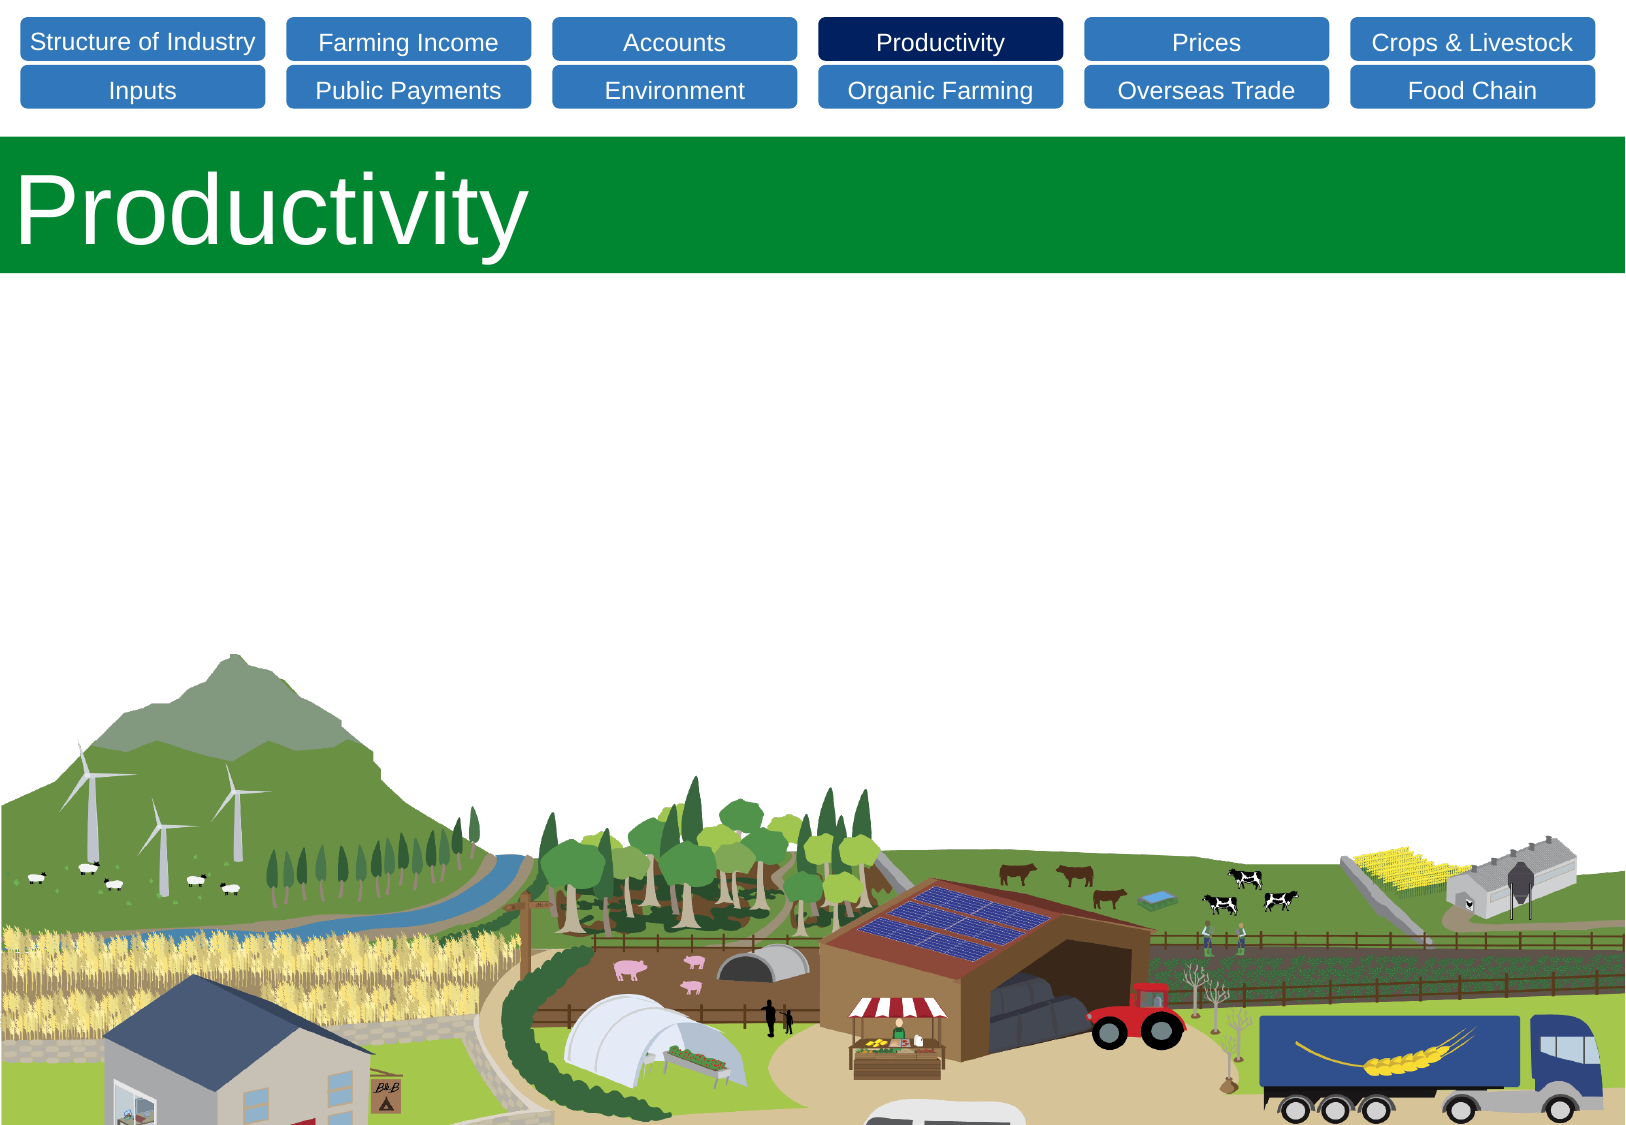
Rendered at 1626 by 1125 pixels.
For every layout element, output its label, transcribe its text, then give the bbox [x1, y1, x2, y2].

text_box Structure of Industry [20, 17, 266, 61]
text_box Productivity [0, 136, 1625, 274]
text_box Accounts [552, 17, 798, 61]
text_box Crops & Livestock [1350, 17, 1596, 61]
text_box Productivity [818, 17, 1064, 61]
text_box Overseas Trade [1084, 64, 1330, 109]
text_box Environment [552, 64, 798, 109]
text_box Food Chain [1350, 64, 1596, 109]
picture [0, 654, 1625, 1125]
text_box Organic Farming [818, 64, 1064, 109]
text_box Inputs [20, 64, 266, 109]
text_box Prices [1084, 17, 1330, 61]
text_box Farming Income [286, 17, 532, 61]
text_box Public Payments [286, 64, 532, 109]
